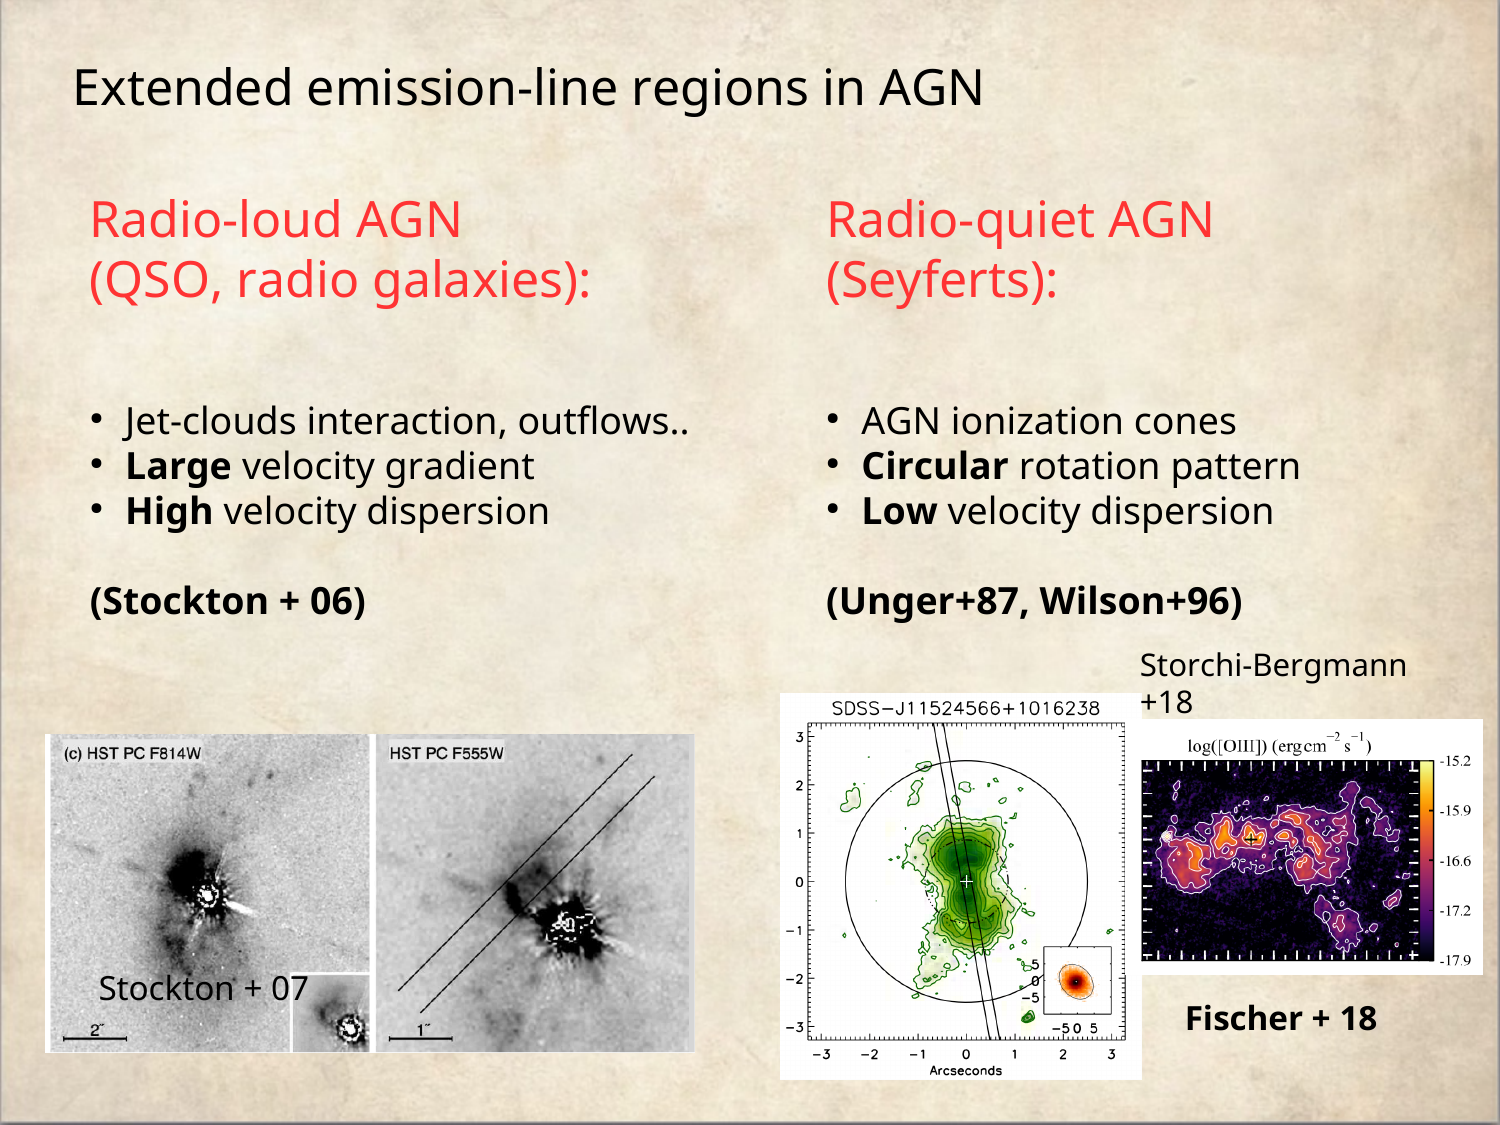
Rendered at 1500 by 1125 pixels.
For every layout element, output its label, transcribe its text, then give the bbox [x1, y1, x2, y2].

text_box Fischer + 18 [1170, 989, 1455, 1050]
text_box Radio-quiet AGN (Seyferts): AGN ionization cones Circular rotation pattern Low velocity dispersion (Unger+87, Wilson+96) [811, 179, 1308, 630]
text_box Stockton + 07 [75, 959, 360, 1020]
picture [0, 0, 1500, 1125]
text_box Storchi-Bergmann +18 [1125, 637, 1485, 691]
text_box Radio-loud AGN (QSO, radio galaxies): Jet-clouds interaction, outflows.. Large velocity gradient High velocity dispersion (Stockton + 06) [75, 179, 689, 630]
title Extended emission-line regions in AGN [59, 45, 1415, 126]
